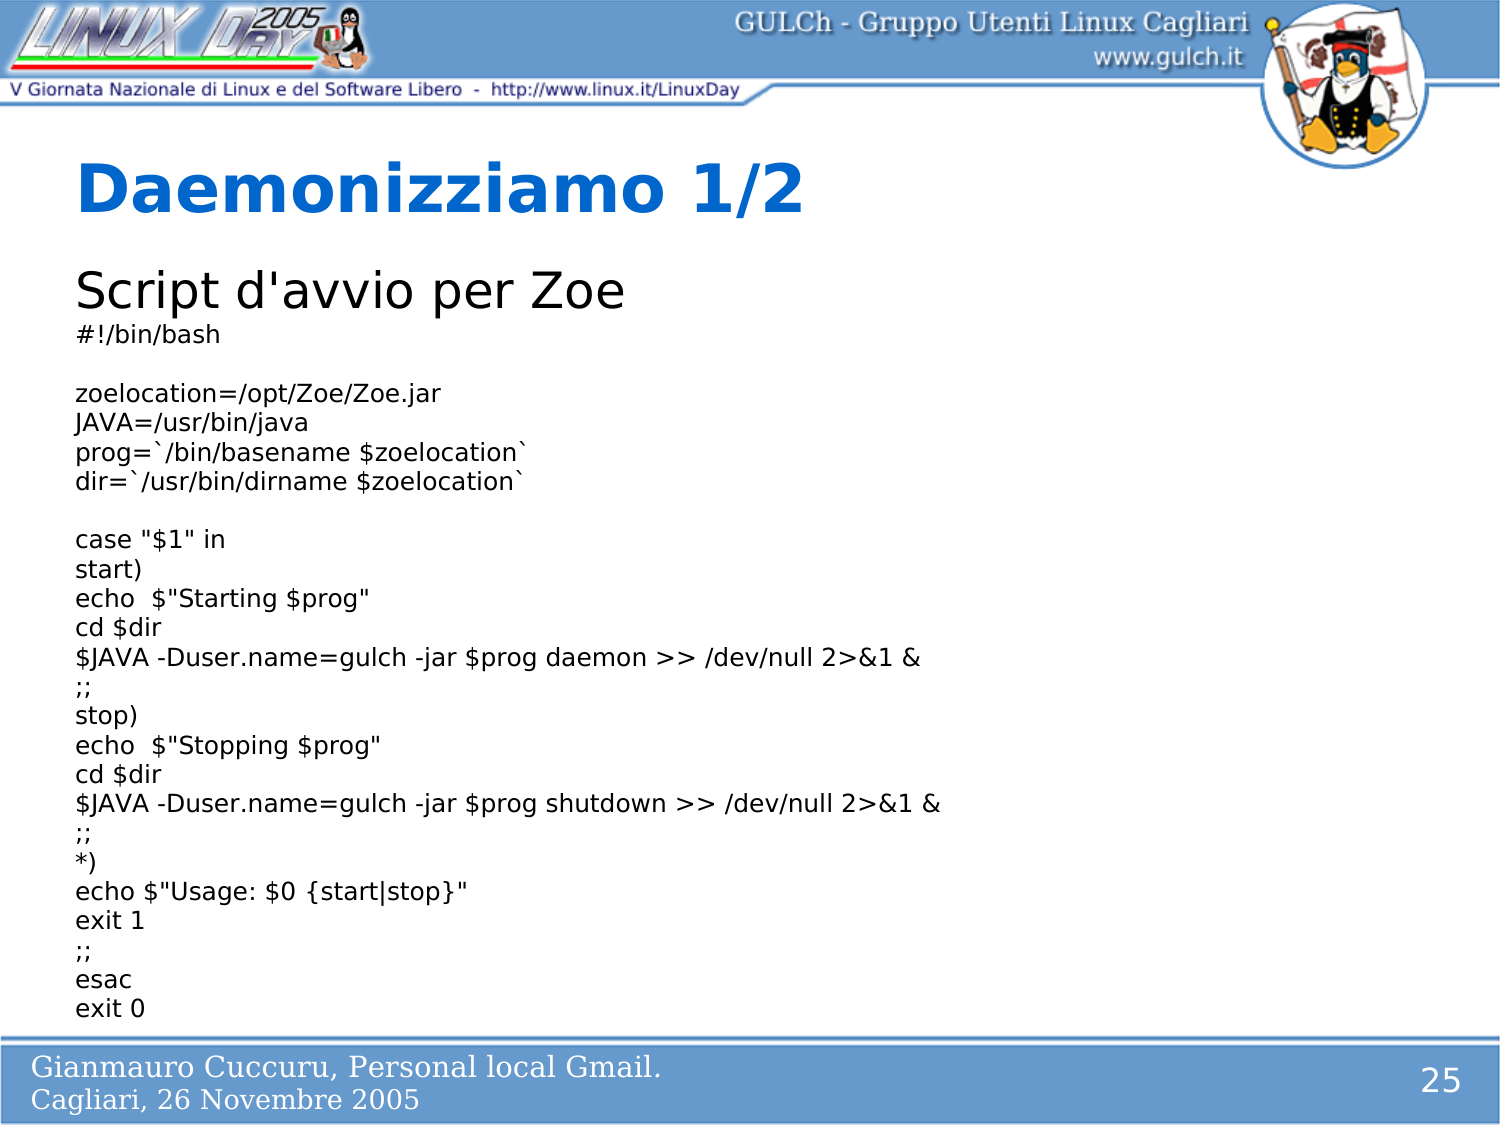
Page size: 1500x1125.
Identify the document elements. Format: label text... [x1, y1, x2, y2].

text_box Script d'avvio per Zoe #!/bin/bash zoelocation=/opt/Zoe/Zoe.jar JAVA=/usr/bin/java prog=`/bin/basename $zoelocation` dir=`/usr/bin/dirname $zoelocation` case "$1" in start) echo $"Starting $prog" cd $dir $JAVA -Duser.name=gulch -jar $prog daemon >> /dev/null 2>&1 & ;; stop) echo $"Stopping $prog" cd $dir $JAVA -Duser.name=gulch -jar $prog shutdown >> /dev/null 2>&1 & ;; *) echo $"Usage: $0 {start|stop}" exit 1 ;; esac exit 0 [75, 262, 1426, 1125]
picture [0, 0, 1500, 1125]
text_box Daemonizziamo 1/2 [75, 149, 833, 228]
picture [1426, 1070, 1434, 1085]
picture [71, 1096, 75, 1108]
